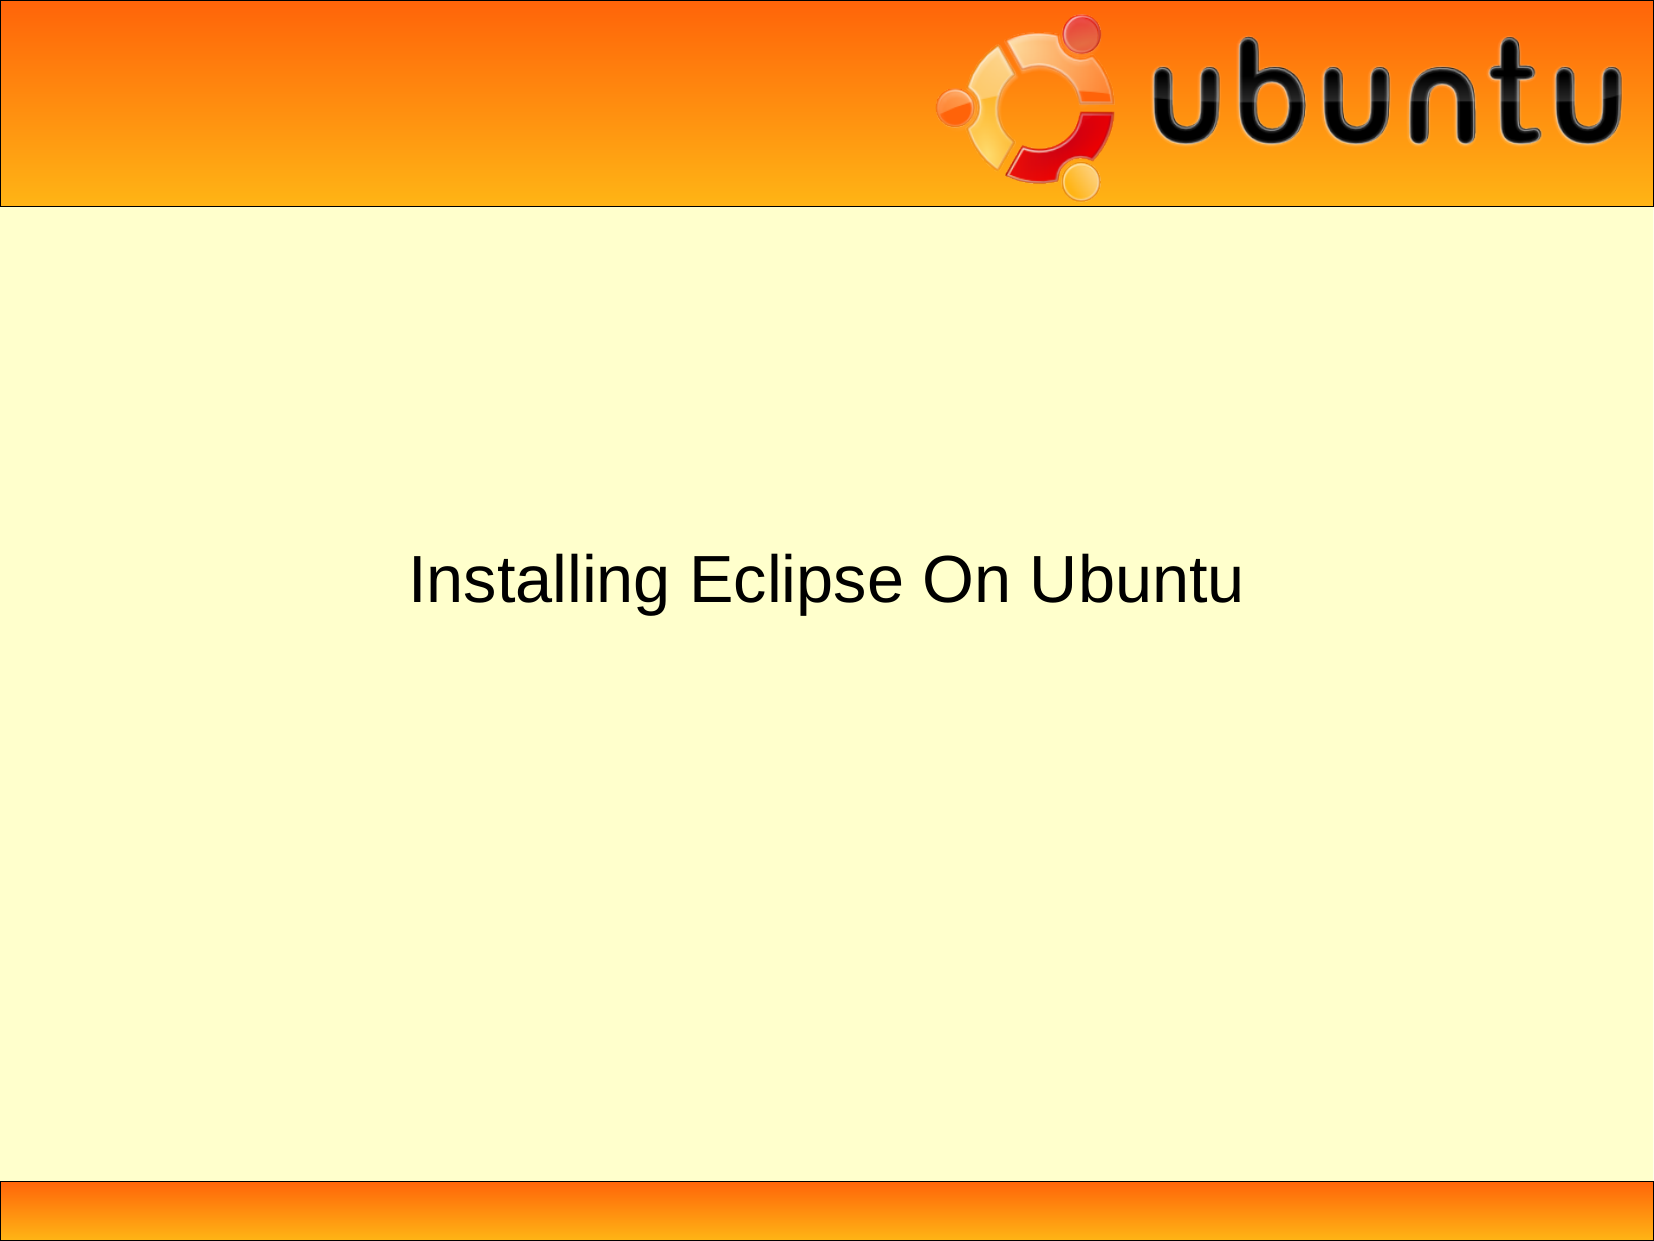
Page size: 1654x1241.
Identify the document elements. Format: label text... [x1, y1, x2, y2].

text_box [0, 1181, 1654, 1241]
text_box [0, 0, 915, 207]
subtitle Installing Eclipse On Ubuntu [82, 56, 1571, 1102]
picture [915, 0, 1654, 218]
